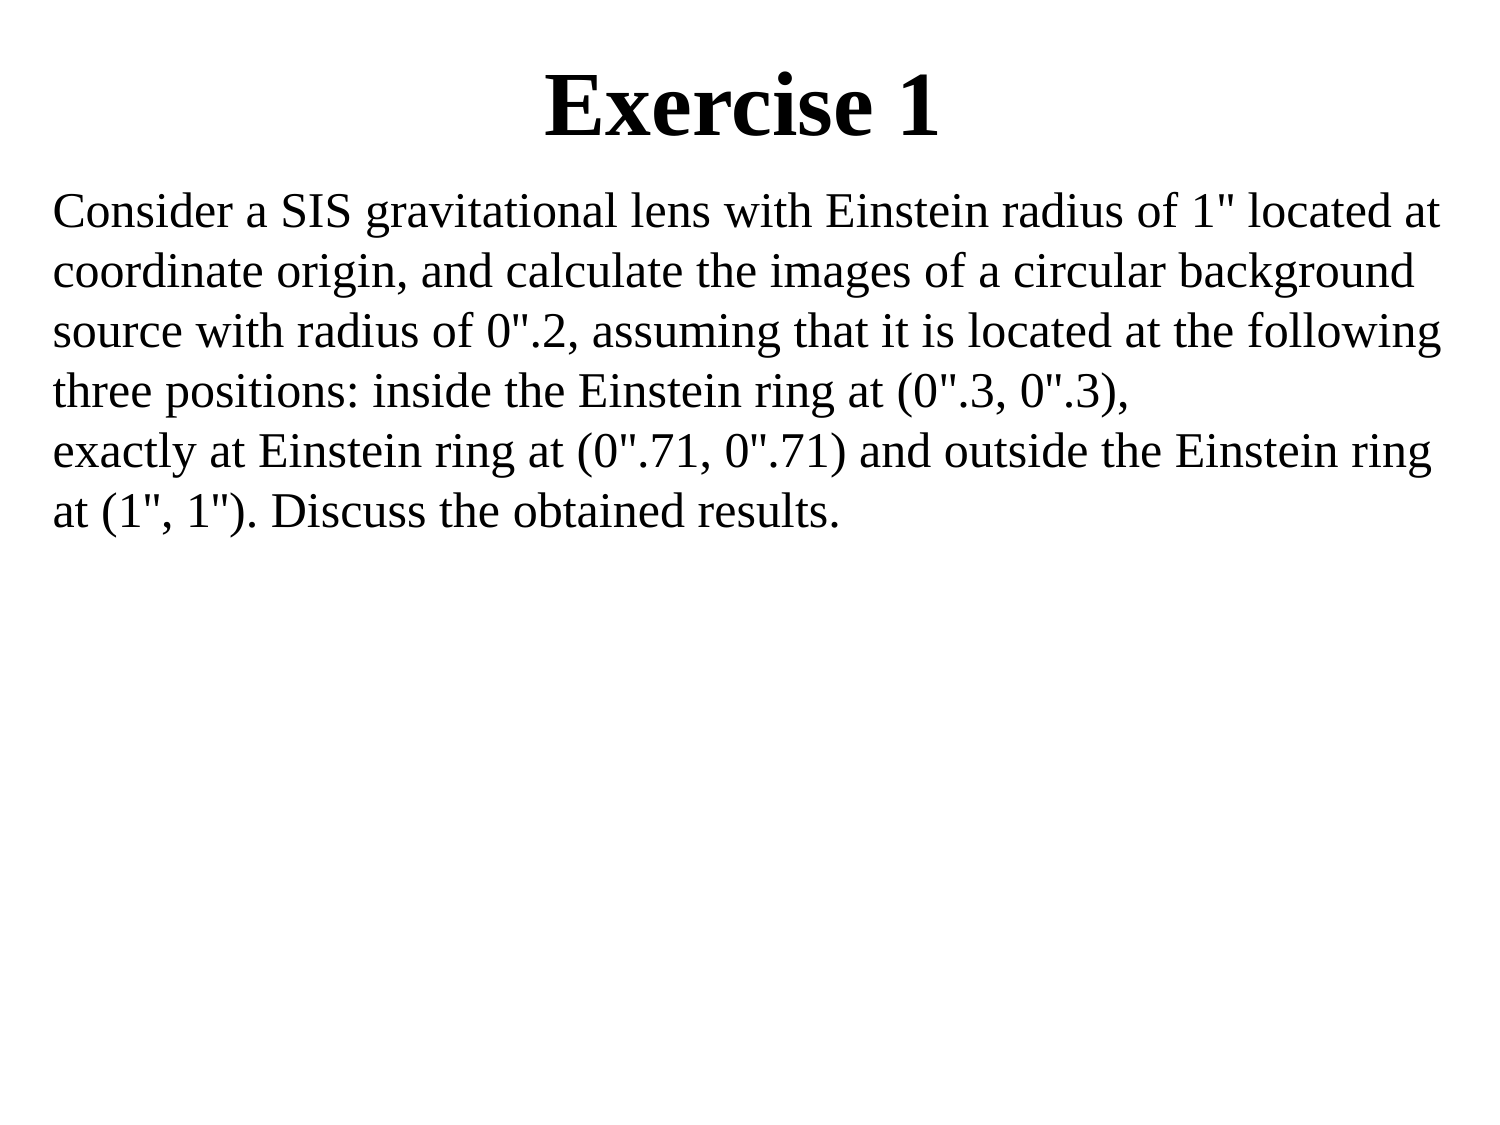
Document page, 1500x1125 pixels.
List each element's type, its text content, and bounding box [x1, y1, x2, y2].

list Consider a SIS gravitational lens with Einstein radius of 1'' located at coordinate origin, and calculate the images of a circular background source with radius of 0''.2, assuming that it is located at the following three positions: inside the Einstein ring at (0''.3, 0''.3), exactly at Einstein ring at (0''.71, 0''.71) and outside the Einstein ring at (1'', 1''). Discuss the obtained results. [37, 170, 1463, 565]
title Exercise 1 [69, 33, 1420, 164]
